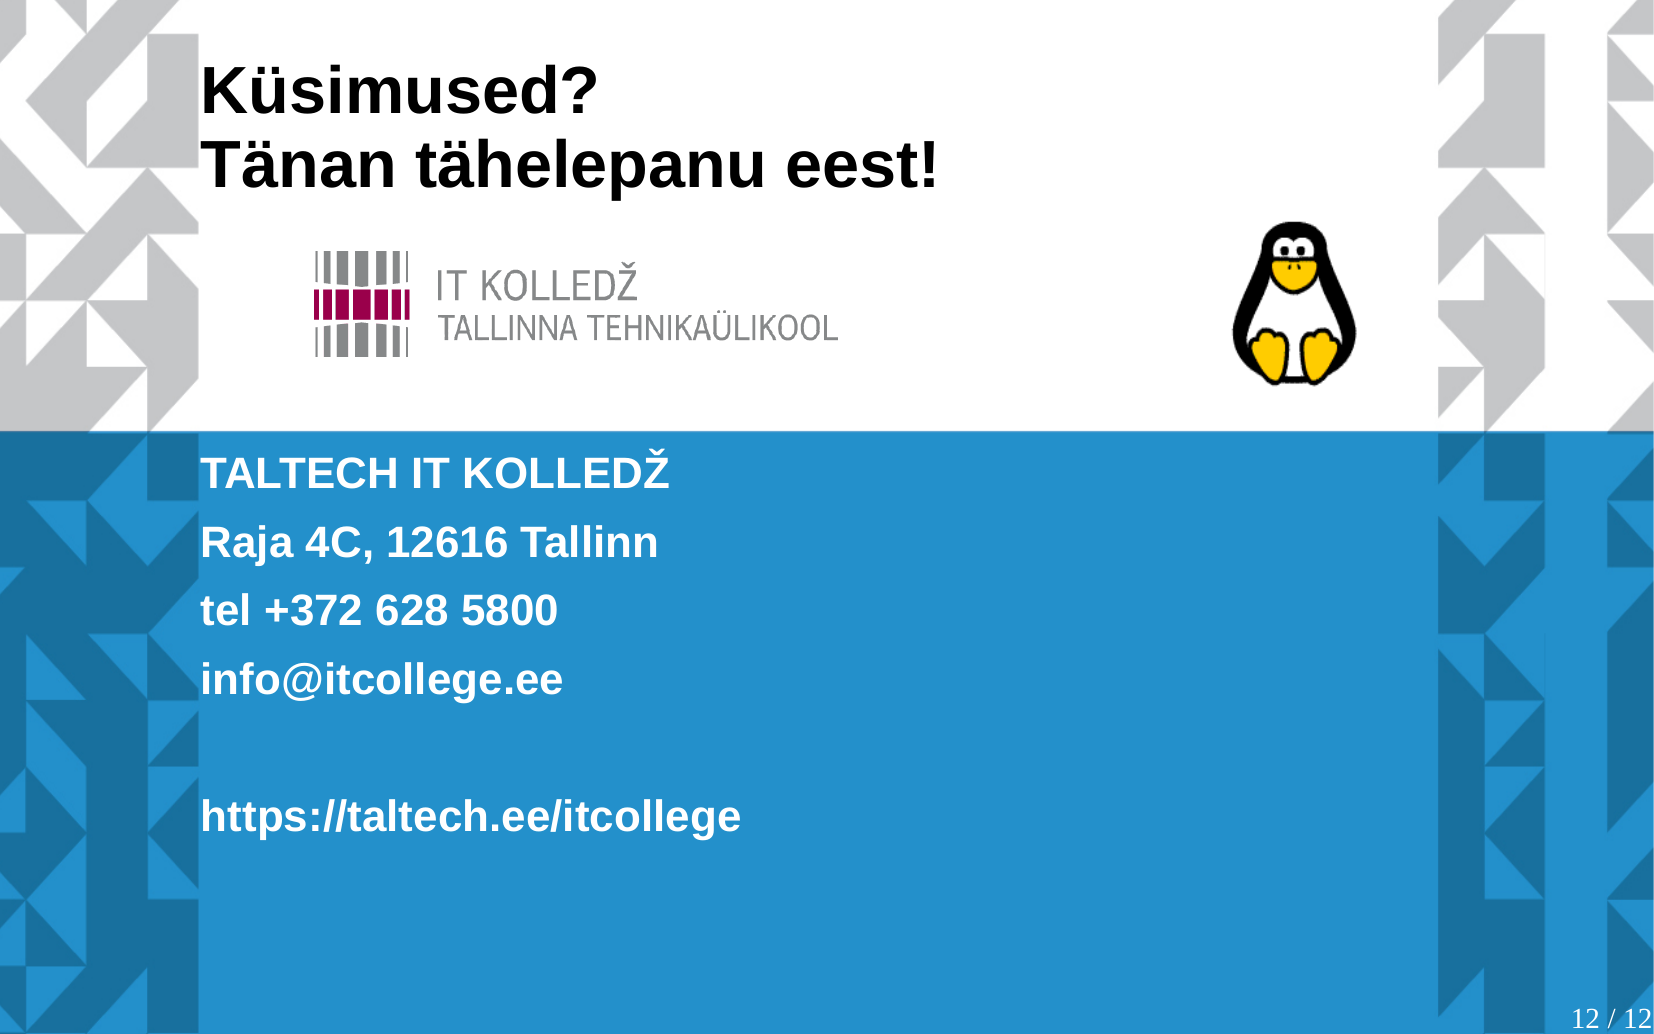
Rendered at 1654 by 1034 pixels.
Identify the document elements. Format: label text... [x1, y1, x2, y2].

picture [0, 0, 1654, 1034]
list TALTECH IT KOLLEDŽ Raja 4C, 12616 Tallinn tel +372 628 5800 info@itcollege.ee https://taltech.ee/itcollege [200, 448, 1430, 842]
title Küsimused? Tänan tähelepanu eest! [200, 41, 1170, 214]
